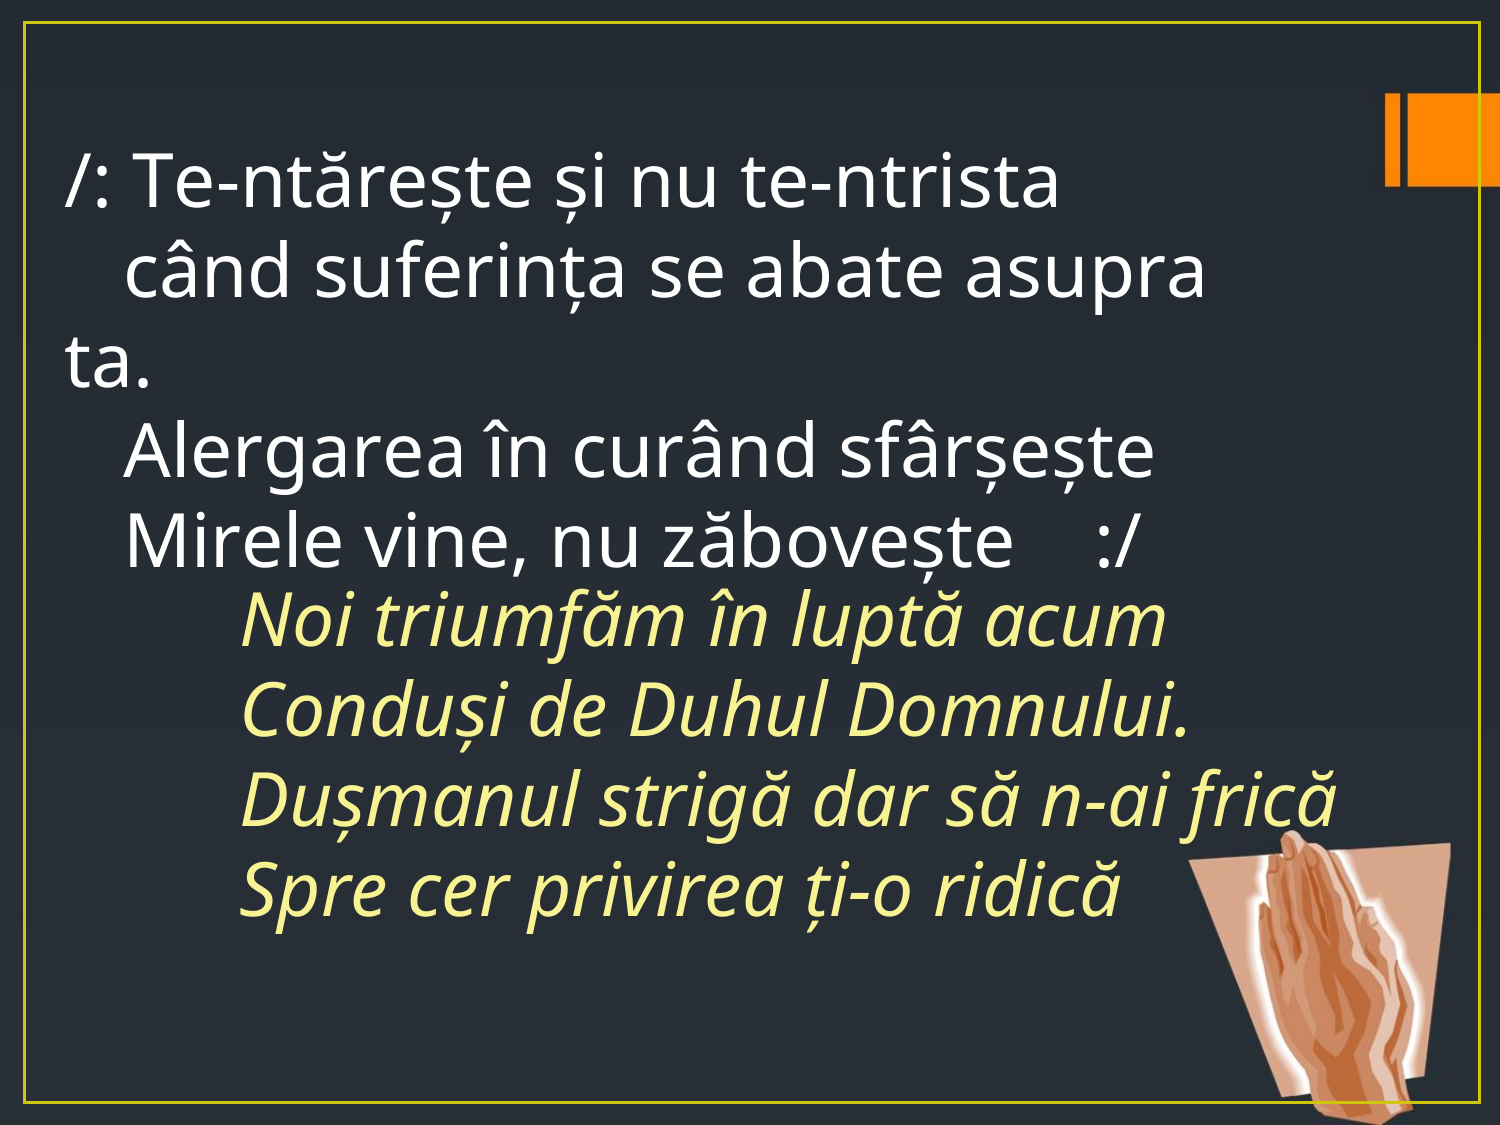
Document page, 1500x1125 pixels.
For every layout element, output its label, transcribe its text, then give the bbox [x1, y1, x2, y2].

text_box Noi triumfăm în luptă acum Conduşi de Duhul Domnului. Duşmanul strigă dar să n-ai frică Spre cer privirea ţi-o ridică [225, 563, 1426, 939]
text_box /: Te-ntăreşte şi nu te-ntrista când suferinţa se abate asupra ta. Alergarea în curând sfârşeşte Mirele vine, nu zăboveşte :/ [50, 124, 1251, 591]
picture [0, 0, 1500, 1125]
